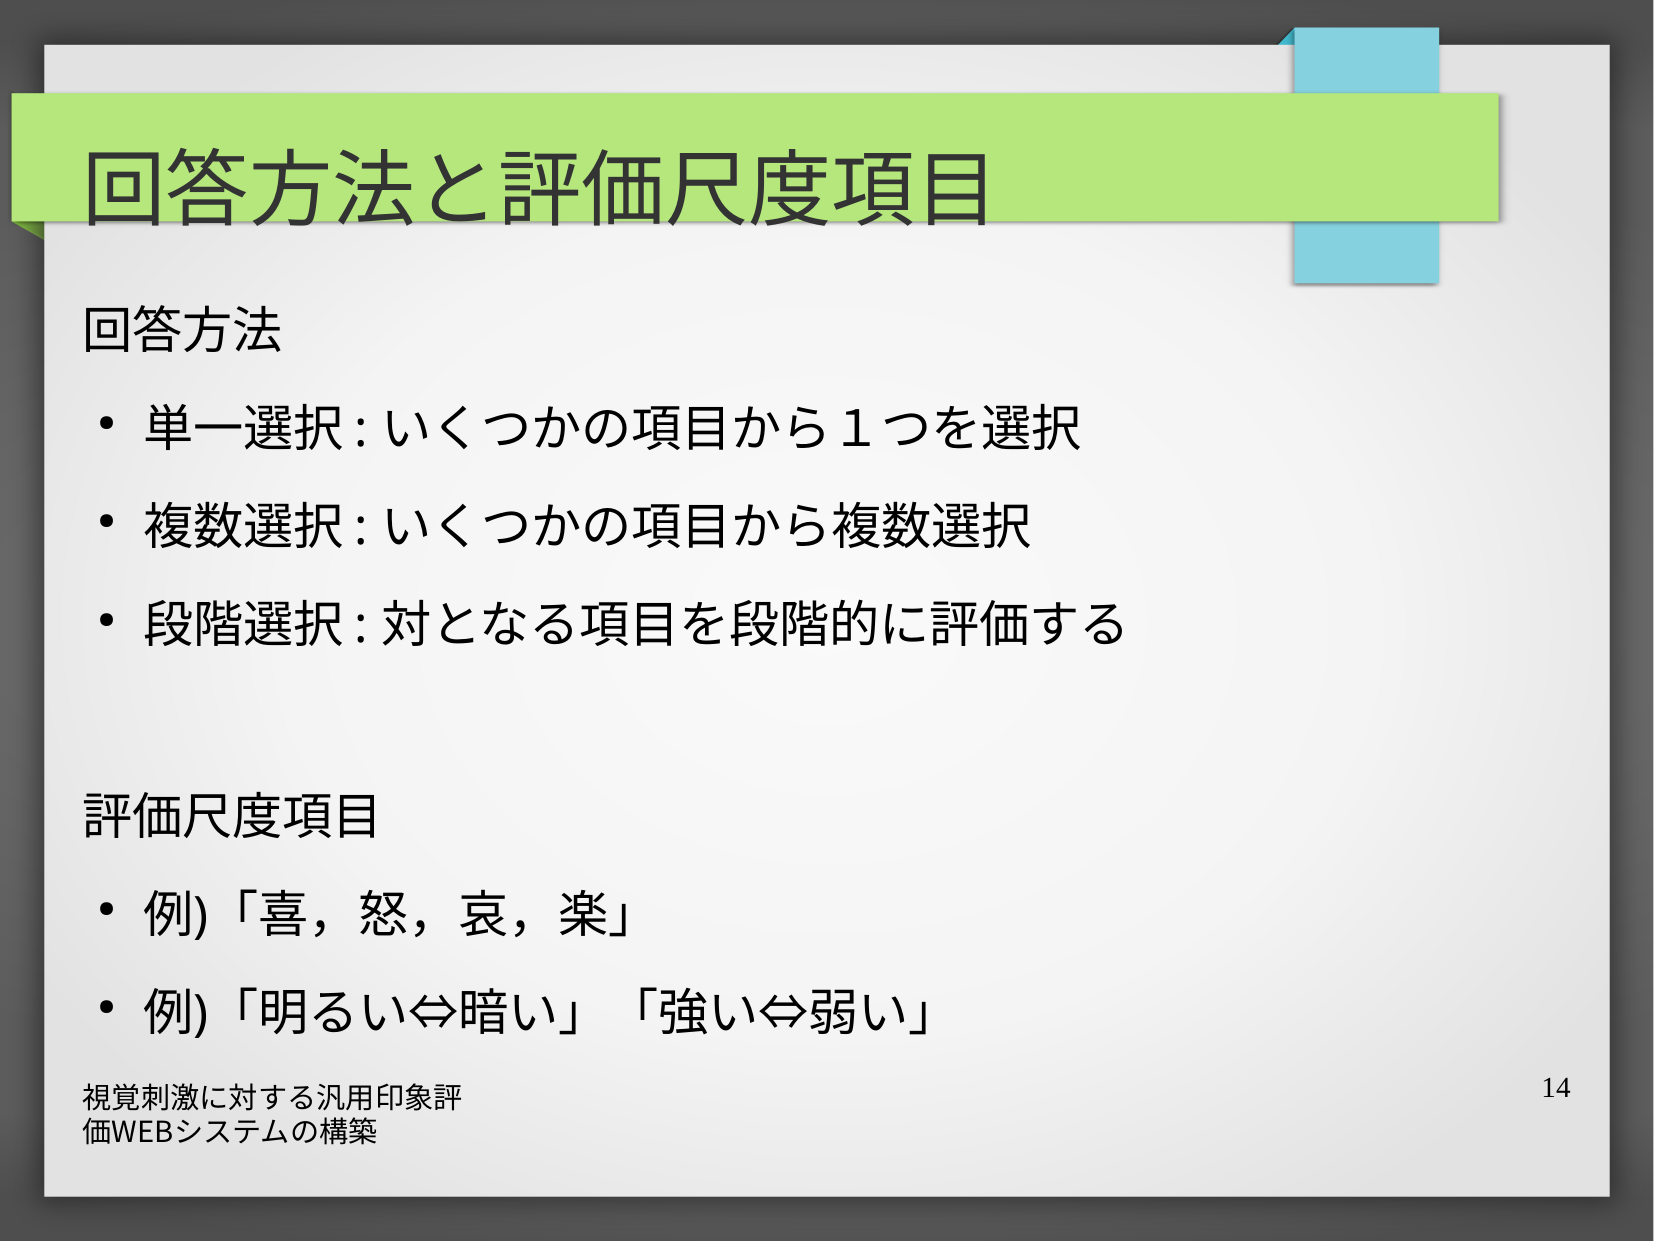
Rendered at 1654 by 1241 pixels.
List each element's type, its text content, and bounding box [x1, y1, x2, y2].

title 回答方法と評価尺度項目 [82, 49, 1571, 257]
picture [0, 0, 1654, 1241]
list 回答方法 単一選択 : いくつかの項目から１つを選択 複数選択 : いくつかの項目から複数選択 段階選択 : 対となる項目を段階的に評価する 評価尺度項目 例)「喜，怒，哀，楽」 例)「明るい⇔暗い」「強い⇔弱い」 [82, 290, 1538, 1052]
